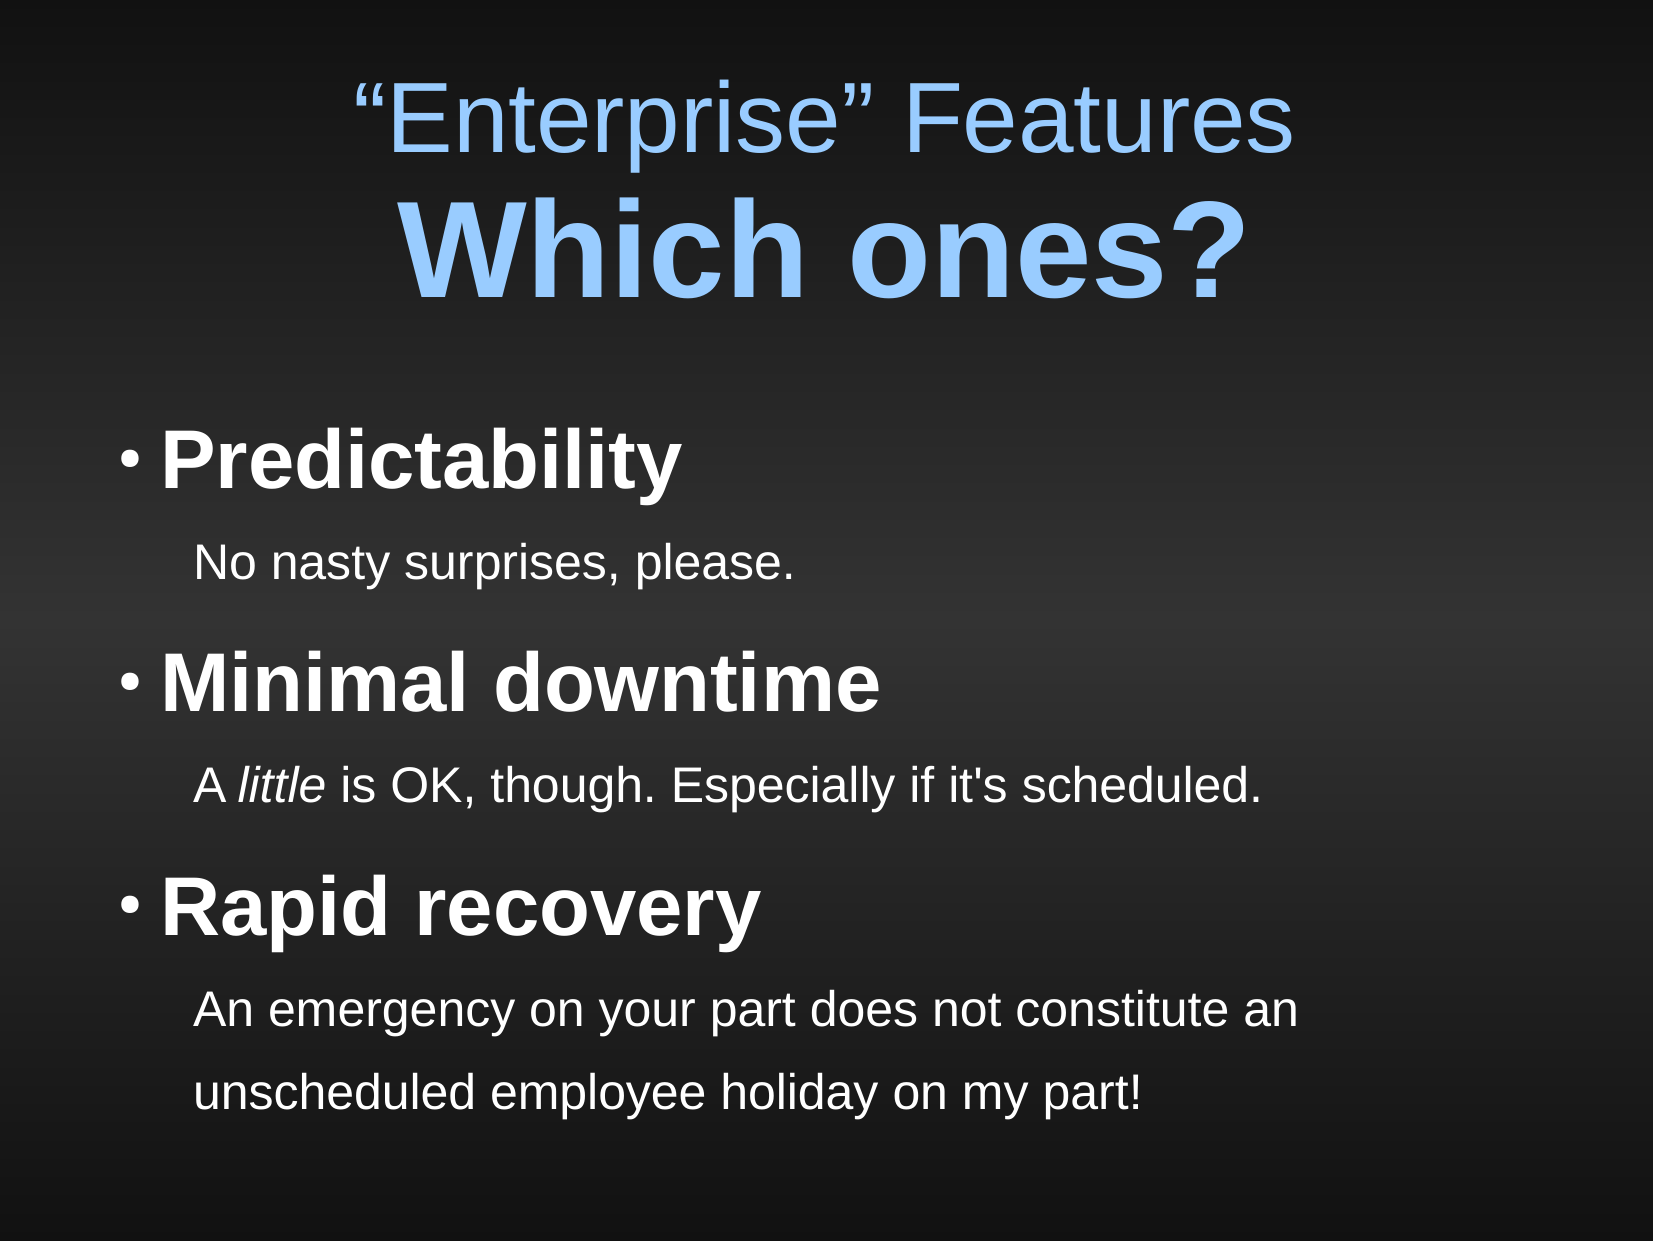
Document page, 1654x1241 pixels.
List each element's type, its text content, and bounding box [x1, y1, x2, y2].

text_box Predictability No nasty surprises, please. Minimal downtime A little is OK, though. Especially if it's scheduled. Rapid recovery An emergency on your part does not constitute an unscheduled employee holiday on my part! [103, 285, 1543, 1132]
title “Enterprise” Features Which ones? [0, 61, 1651, 328]
